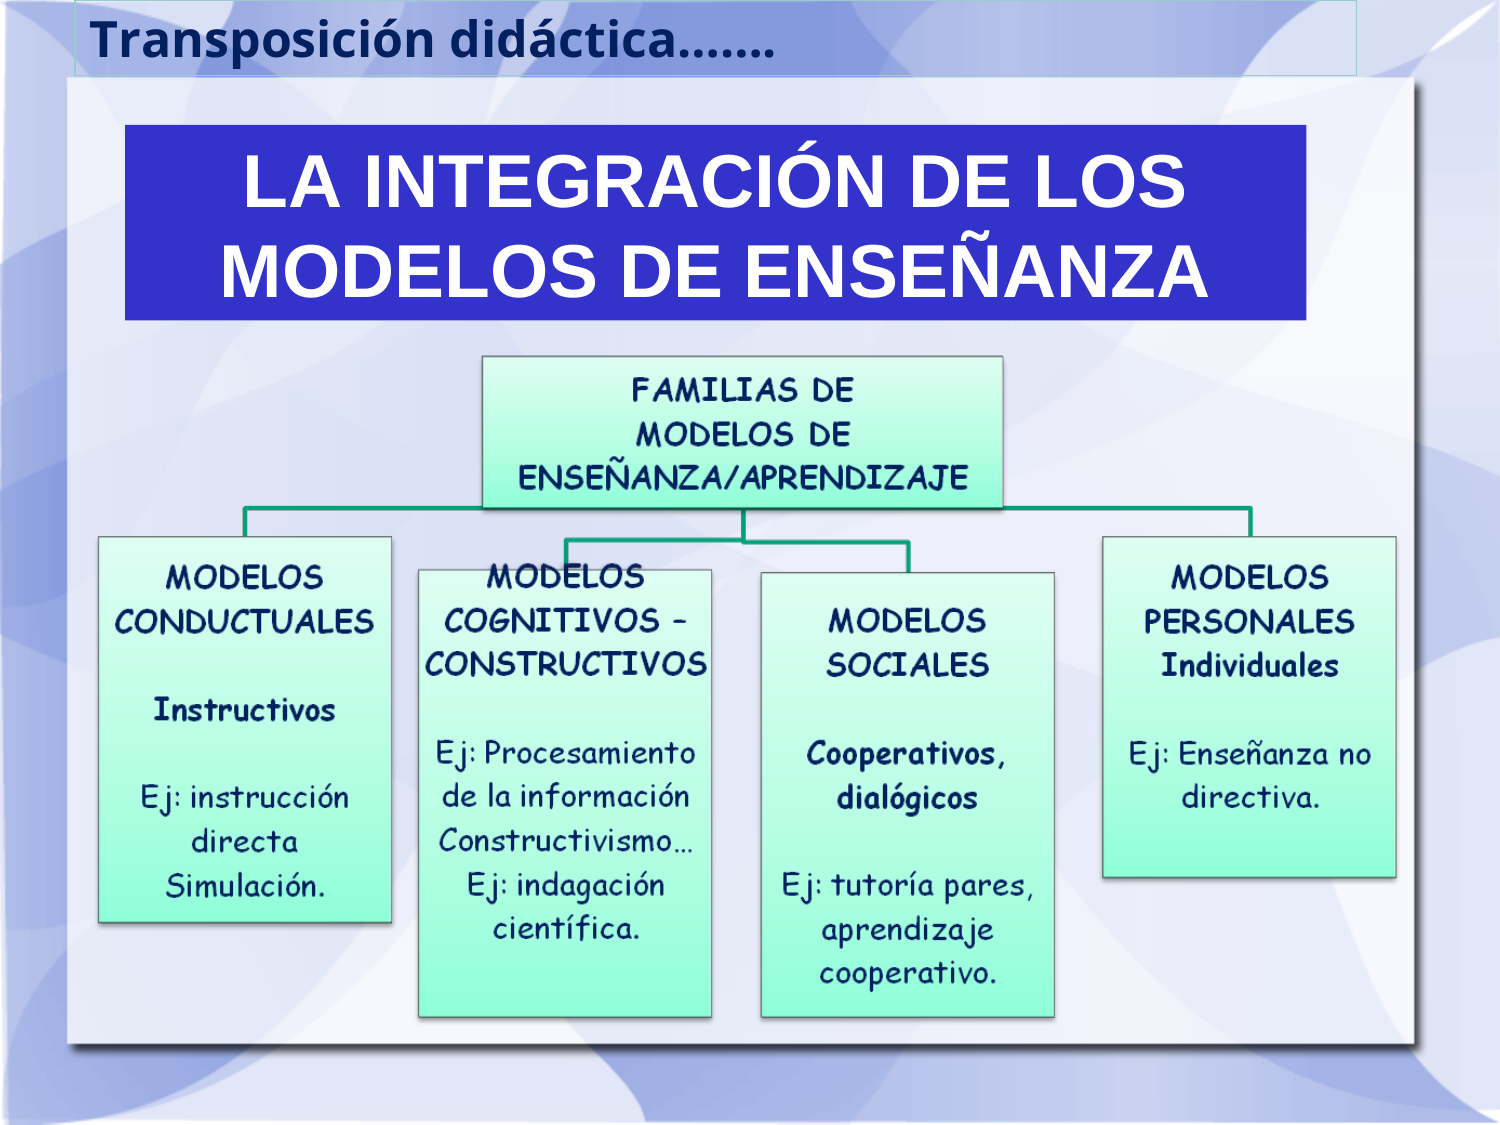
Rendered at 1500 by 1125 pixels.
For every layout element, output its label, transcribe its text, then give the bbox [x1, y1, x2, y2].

text_box Transposición didáctica……. [75, 0, 1357, 76]
picture [0, 0, 1500, 1125]
text_box LA INTEGRACIÓN DE LOS MODELOS DE ENSEÑANZA [125, 124, 1307, 321]
